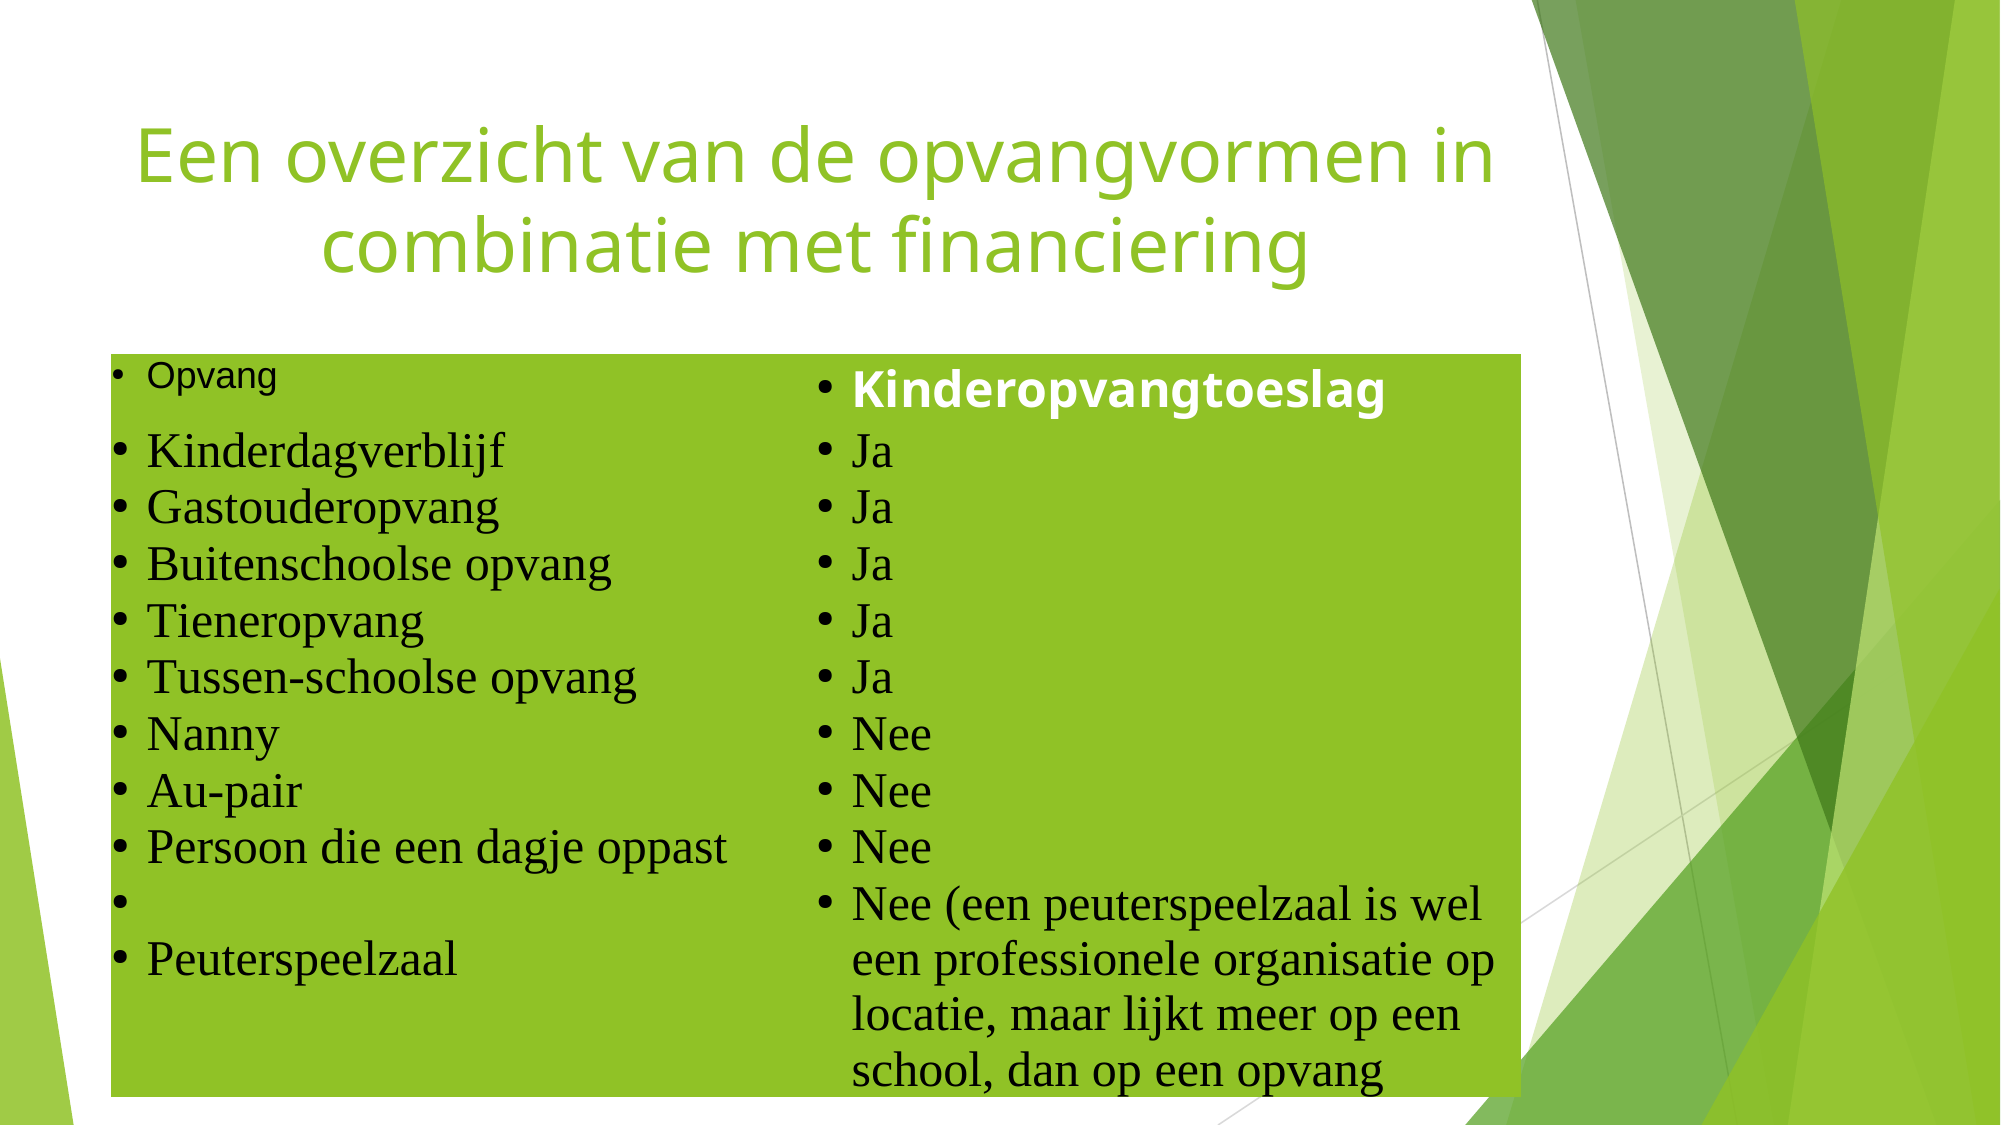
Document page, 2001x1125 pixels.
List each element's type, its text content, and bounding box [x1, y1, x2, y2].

table_cell Ja [816, 479, 1521, 536]
table_cell Ja [816, 423, 1521, 479]
table_cell Nanny [111, 706, 816, 763]
table_header Kinderopvangtoeslag [816, 354, 1521, 423]
table_cell Persoon die een dagje oppast [111, 819, 816, 876]
table_cell Tieneropvang [111, 593, 816, 649]
table_header Opvang [111, 354, 816, 423]
table_cell Nee [816, 763, 1521, 819]
table_cell Tussen-schoolse opvang [111, 649, 816, 706]
table_cell Au-pair [111, 763, 816, 819]
table_cell Nee (een peuterspeelzaal is wel een professionele organisatie op locatie, maar lijkt meer op een school, dan op een opvang [816, 876, 1521, 1097]
table_cell Nee [816, 819, 1521, 876]
table_cell Nee [816, 706, 1521, 763]
table_cell Buitenschoolse opvang [111, 536, 816, 593]
table_cell Ja [816, 536, 1521, 593]
table_cell Gastouderopvang [111, 479, 816, 536]
table_cell Peuterspeelzaal [111, 876, 816, 1097]
title Een overzicht van de opvangvormen in combinatie met financiering [111, 99, 1522, 317]
table_cell Ja [816, 649, 1521, 706]
table_cell Ja [816, 593, 1521, 649]
table_cell Kinderdagverblijf [111, 423, 816, 479]
